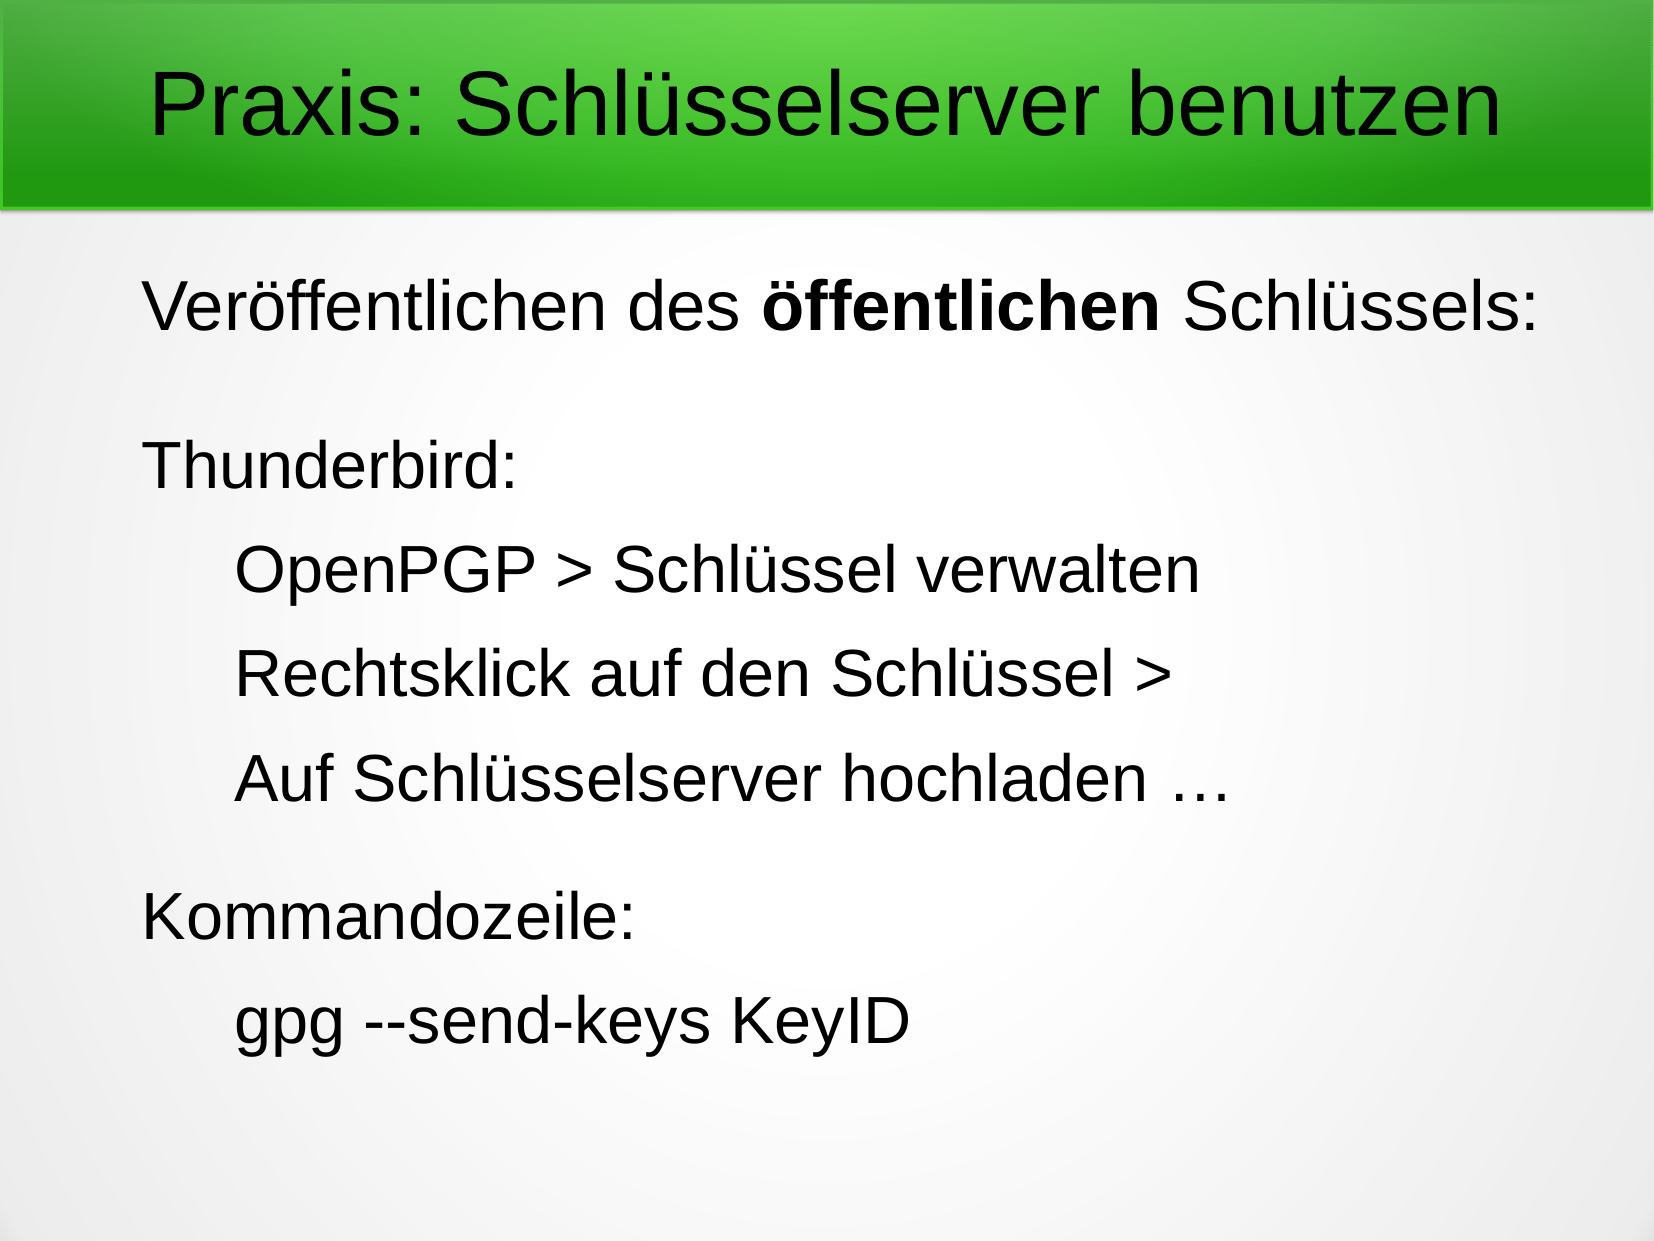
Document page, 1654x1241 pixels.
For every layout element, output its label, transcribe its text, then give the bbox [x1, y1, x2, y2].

list Veröffentlichen des öffentlichen Schlüssels: Thunderbird: OpenPGP > Schlüssel verwalten Rechtsklick auf den Schlüssel > Auf Schlüsselserver hochladen … Kommandozeile: gpg --send-keys KeyID [70, 266, 1583, 1170]
title Praxis: Schlüsselserver benutzen [82, 33, 1571, 175]
